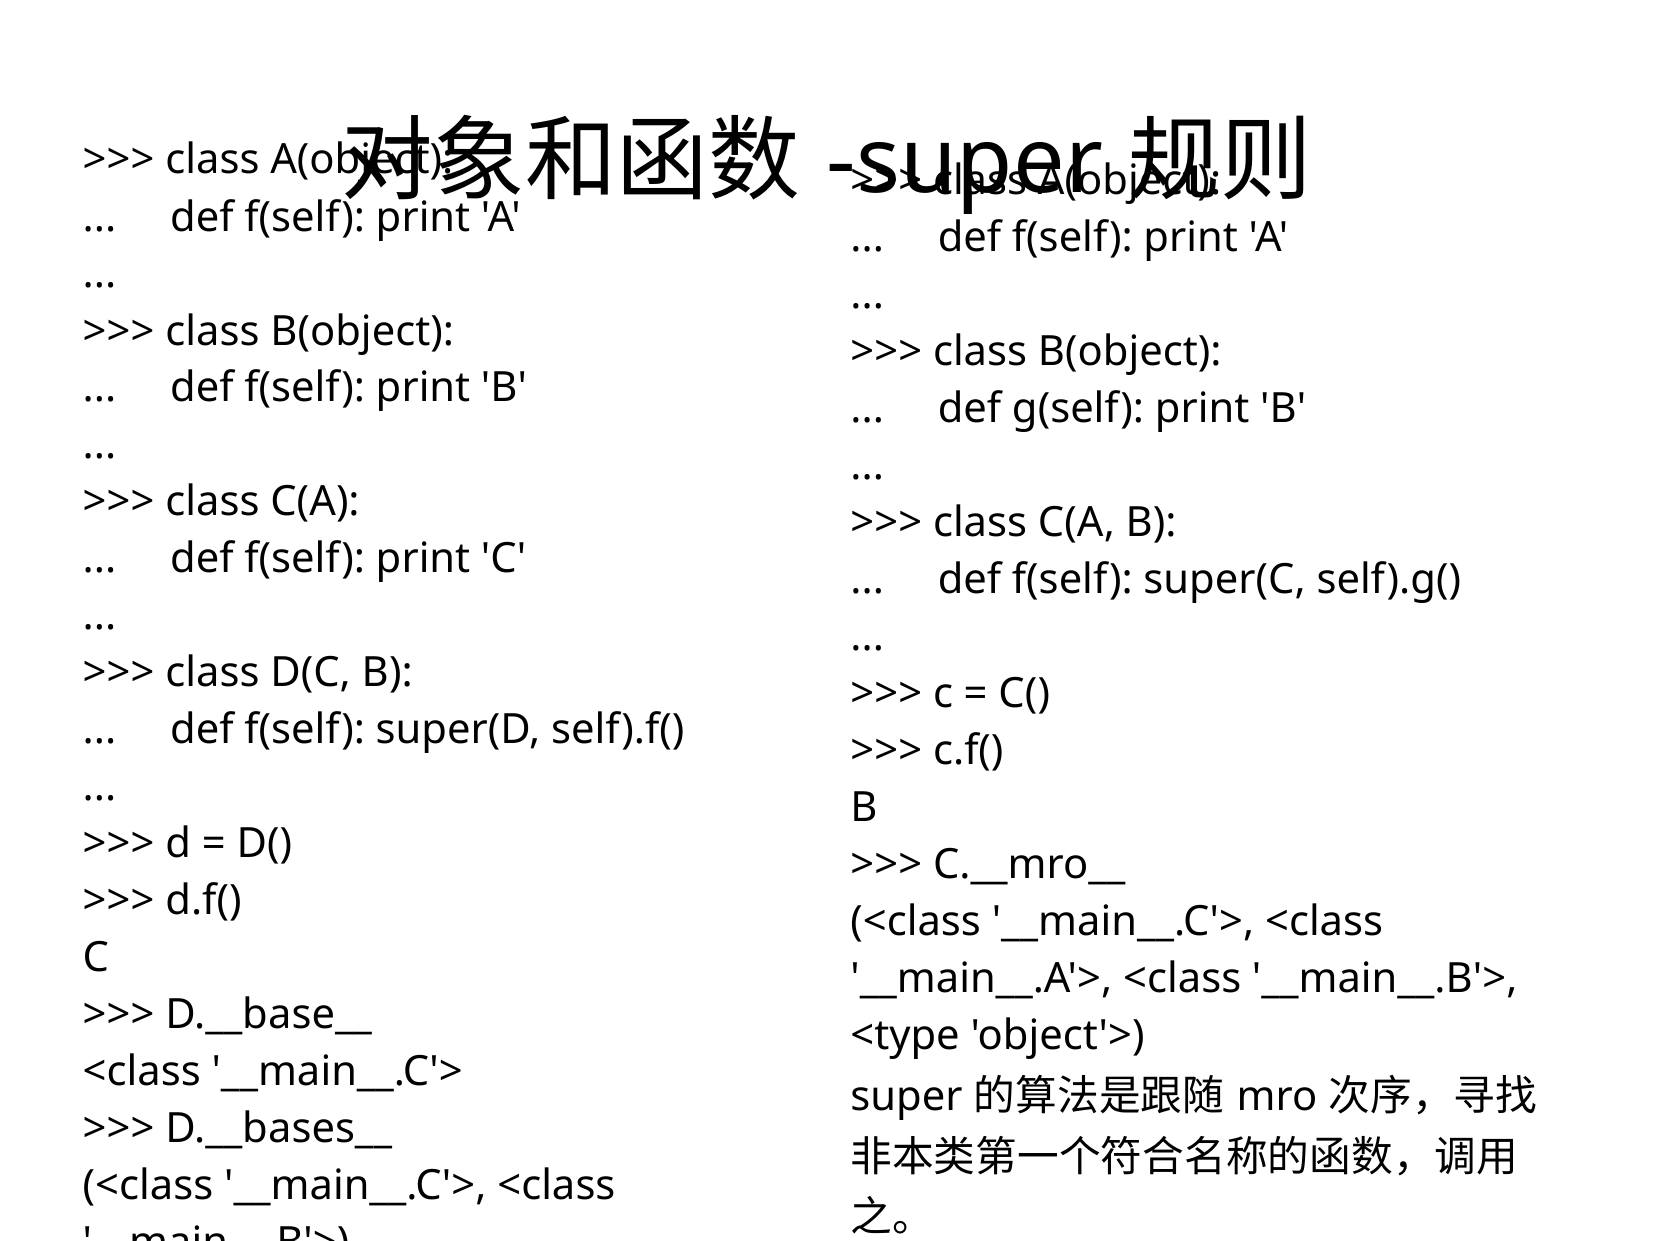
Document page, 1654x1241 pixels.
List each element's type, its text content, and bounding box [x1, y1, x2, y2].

text_box >>> class A(object): ... def f(self): print 'A' ... >>> class B(object): ... def g(self): print 'B' ... >>> class C(A, B): ... def f(self): super(C, self).g() ... >>> c = C() >>> c.f() B >>> C.__mro__ (<class '__main__.C'>, <class '__main__.A'>, <class '__main__.B'>, <type 'object'>) super的算法是跟随mro次序，寻找非本类第一个符合名称的函数，调用之。 [850, 278, 1565, 1115]
subtitle >>> class A(object): ... def f(self): print 'A' ... >>> class B(object): ... def f(self): print 'B' ... >>> class C(A): ... def f(self): print 'C' ... >>> class D(C, B): ... def f(self): super(D, self).f() ... >>> d = D() >>> d.f() C >>> D.__base__ <class '__main__.C'> >>> D.__bases__ (<class '__main__.C'>, <class '__main__.B'>) [82, 237, 798, 1162]
title 对象和函数-super规则 [82, 56, 1571, 250]
